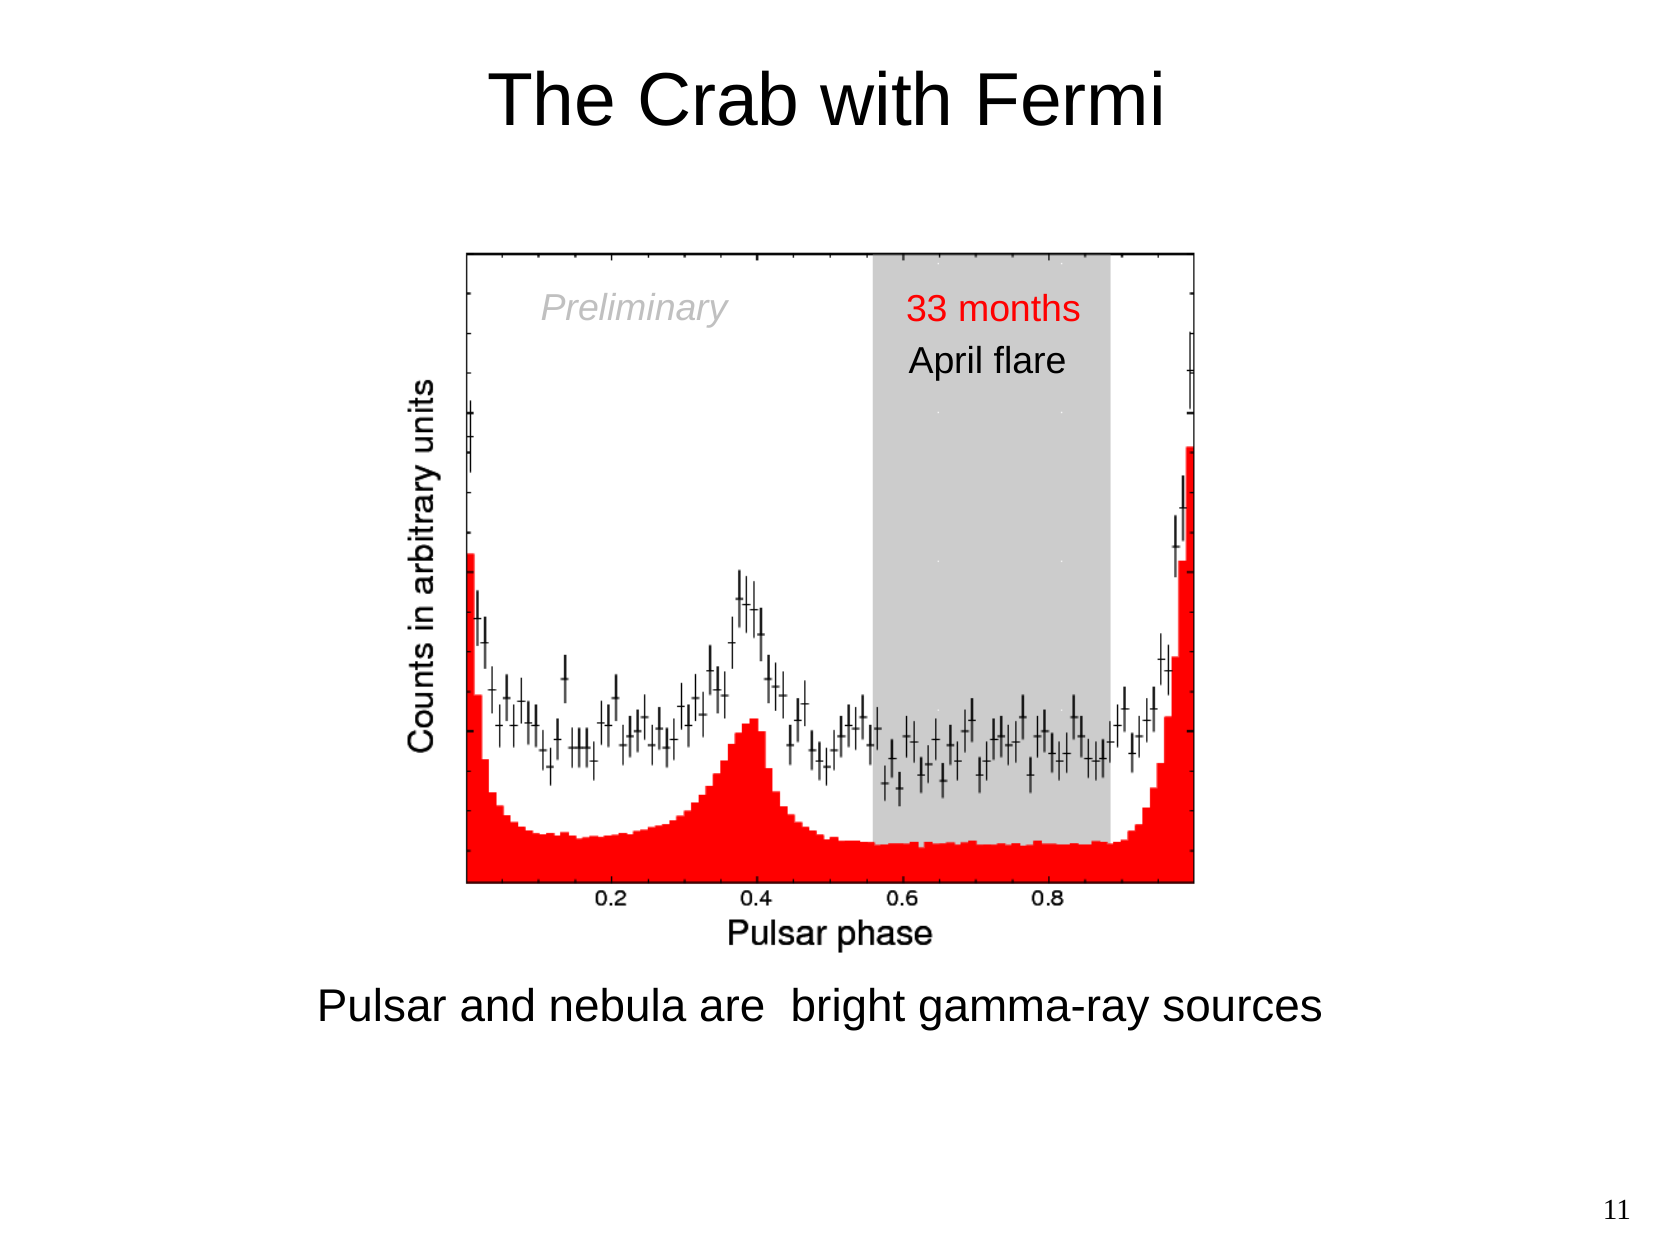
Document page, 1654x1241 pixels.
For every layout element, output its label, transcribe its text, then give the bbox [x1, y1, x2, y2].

title The Crab with Fermi [82, 49, 1571, 151]
picture [367, 216, 1248, 968]
text_box 33 months [891, 279, 1096, 337]
text_box April flare [893, 332, 1082, 389]
text_box Pulsar and nebula are bright gamma-ray sources [302, 972, 1352, 1039]
text_box Preliminary [525, 279, 743, 337]
